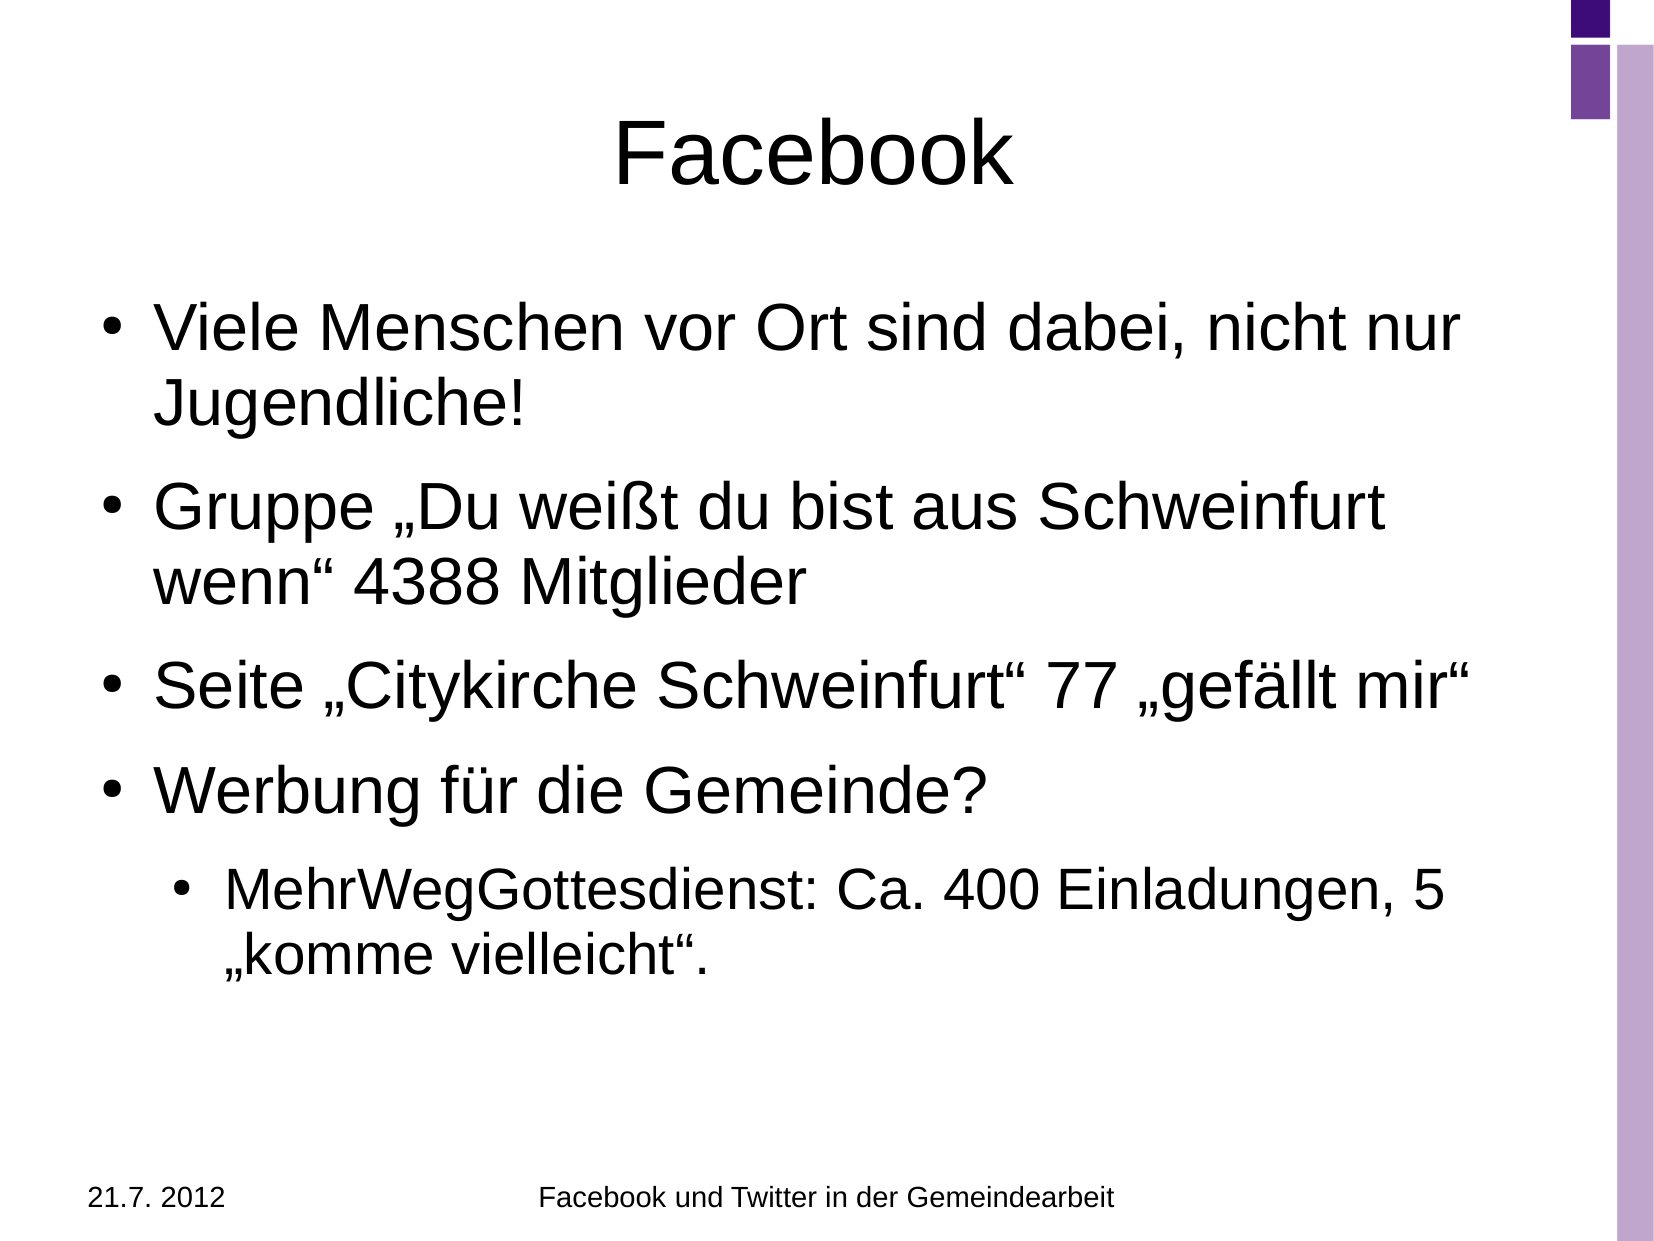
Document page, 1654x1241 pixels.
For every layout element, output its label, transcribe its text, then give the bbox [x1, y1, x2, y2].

title Facebook [82, 49, 1571, 257]
list Viele Menschen vor Ort sind dabei, nicht nur Jugendliche! Gruppe „Du weißt du bist aus Schweinfurt wenn“ 4388 Mitglieder Seite „Citykirche Schweinfurt“ 77 „gefällt mir“ Werbung für die Gemeinde? MehrWegGottesdienst: Ca. 400 Einladungen, 5 „komme vielleicht“. [82, 290, 1571, 1109]
picture [1571, 0, 1654, 1241]
